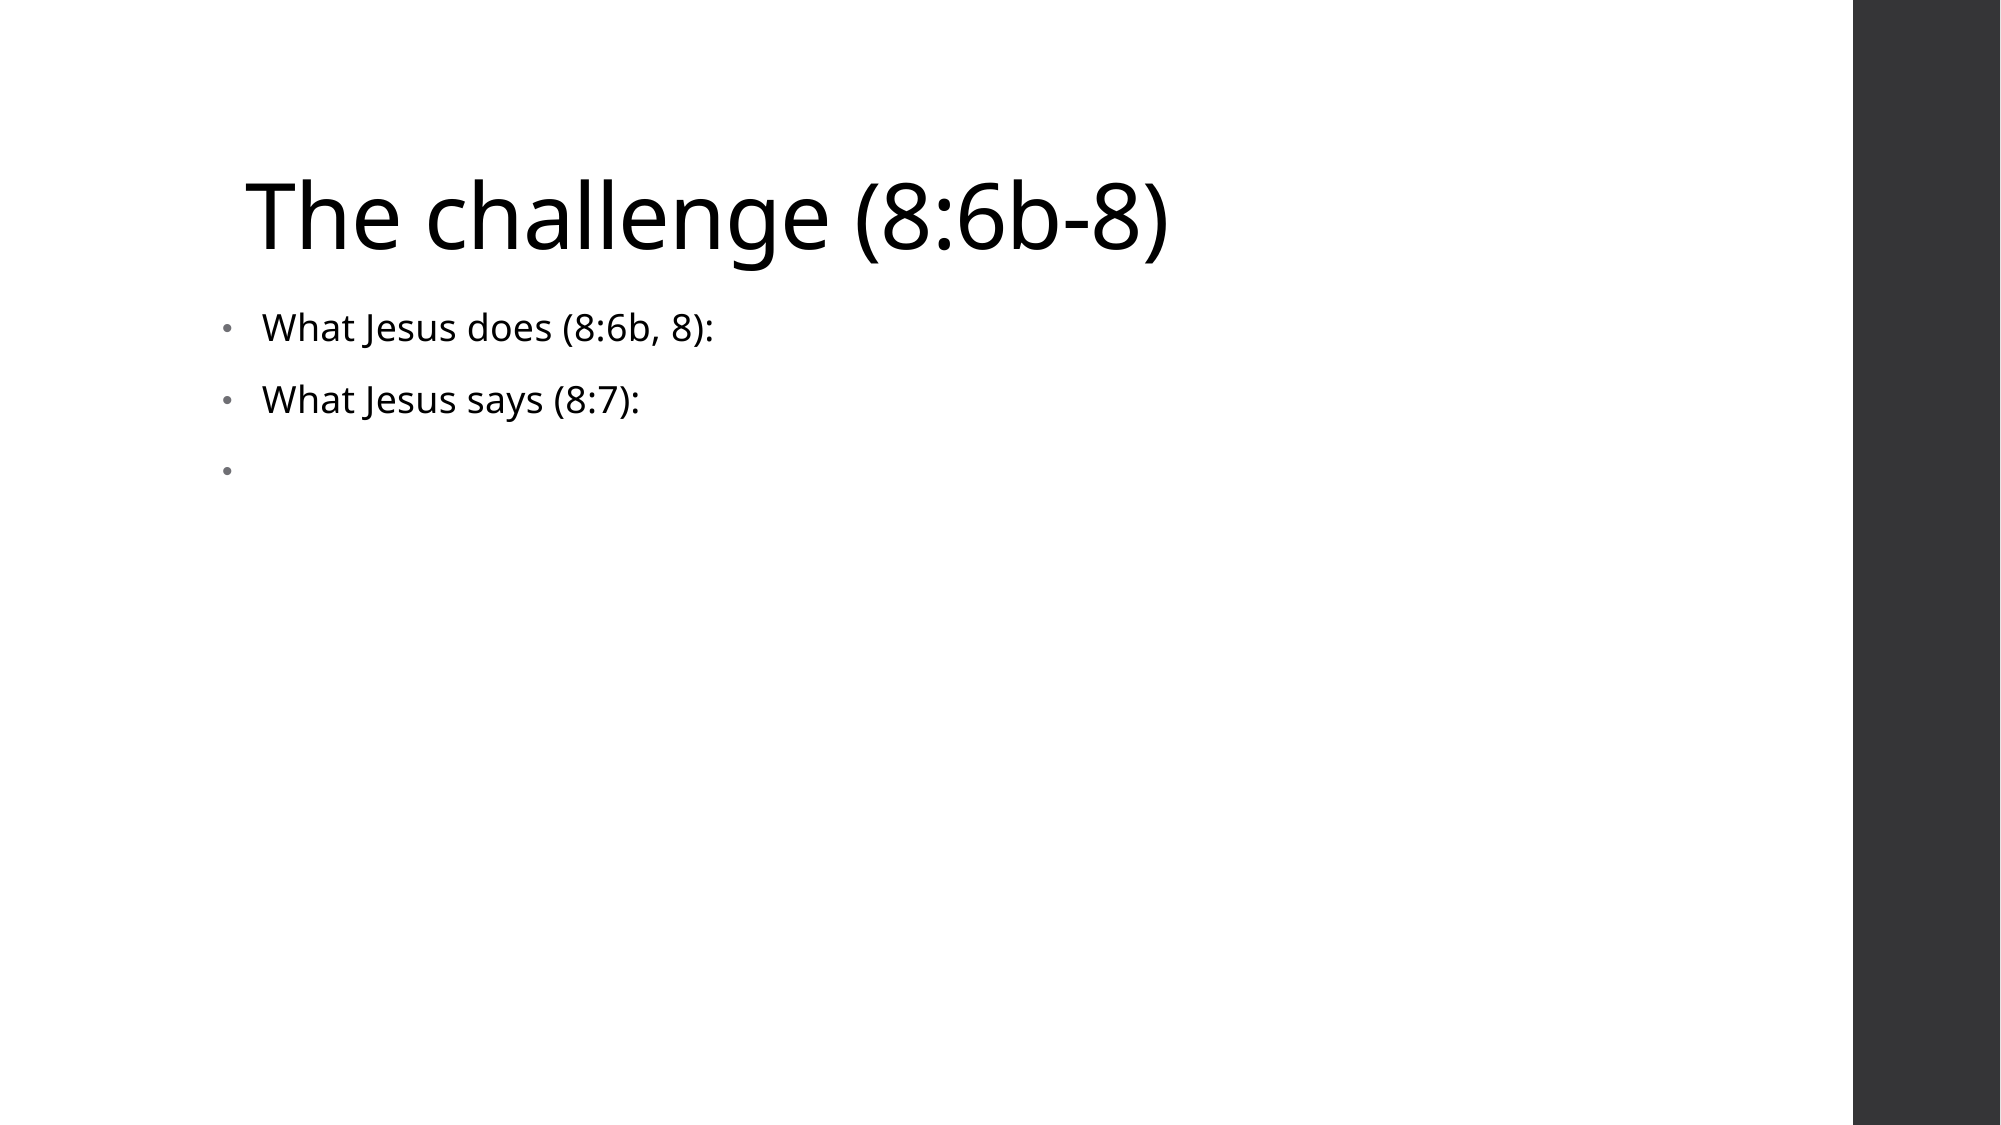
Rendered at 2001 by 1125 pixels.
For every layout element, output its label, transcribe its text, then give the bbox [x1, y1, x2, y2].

list What Jesus does (8:6b, 8): What Jesus says (8:7): [206, 299, 1617, 1014]
title The challenge (8:6b-8) [206, 60, 1797, 278]
